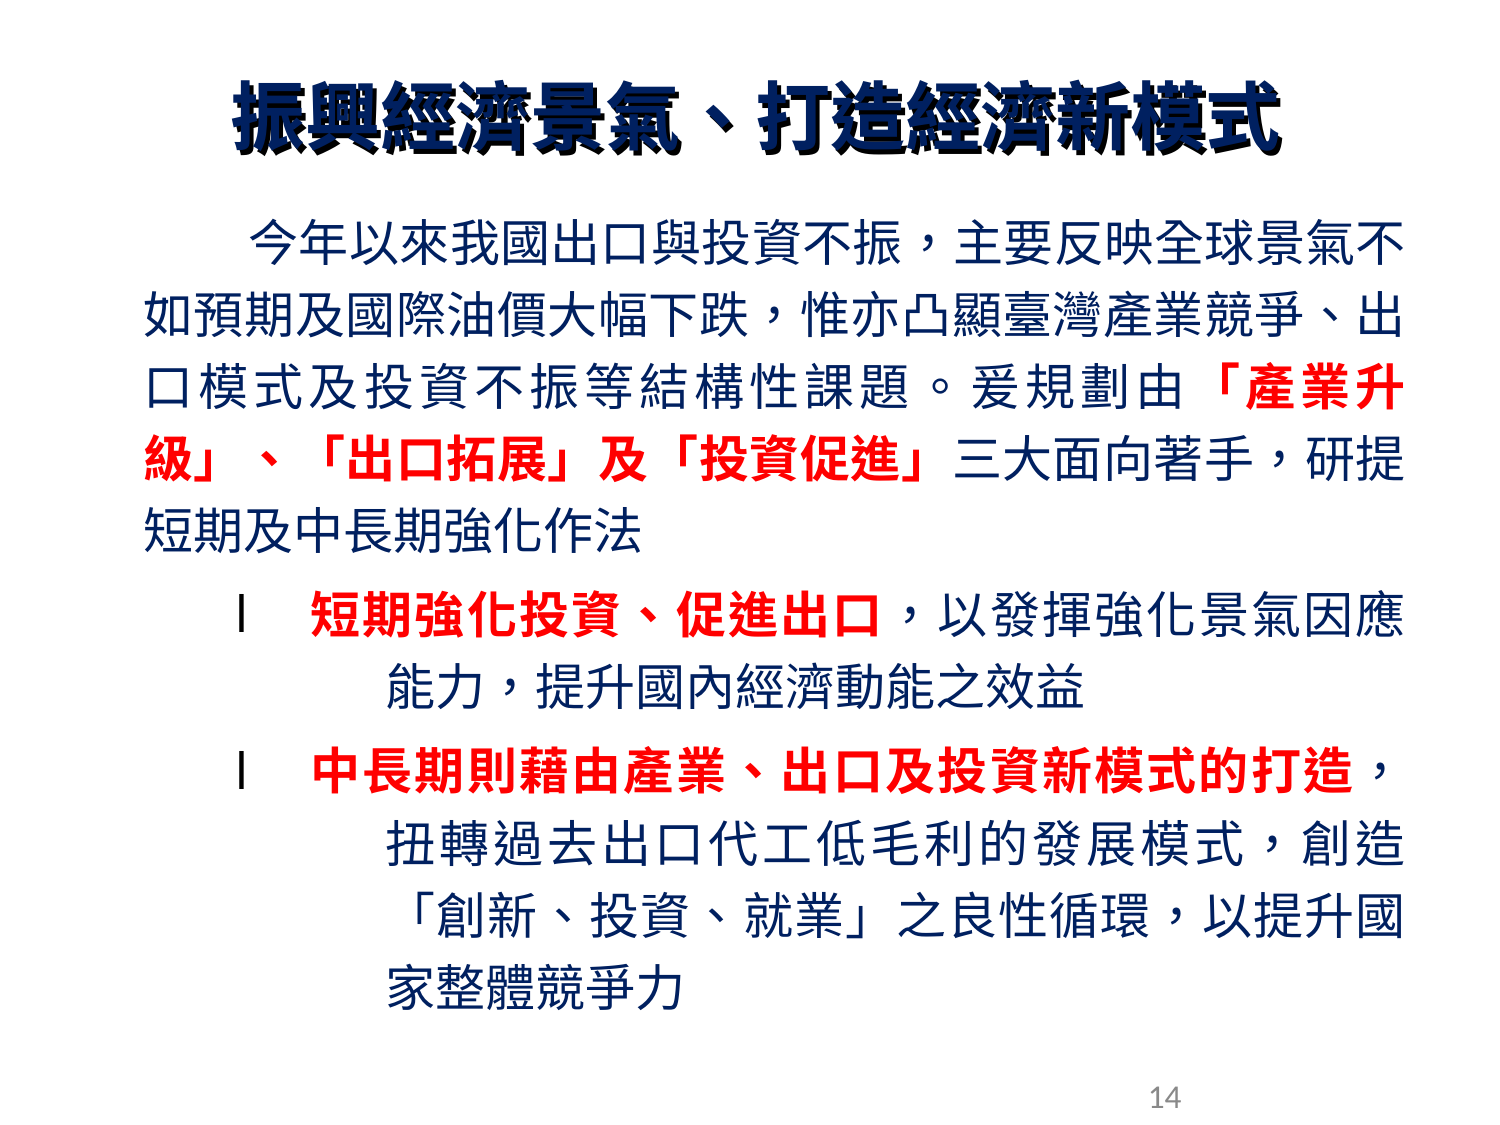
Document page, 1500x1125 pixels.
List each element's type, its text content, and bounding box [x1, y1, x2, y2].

text_box 今年以來我國出口與投資不振，主要反映全球景氣不如預期及國際油價大幅下跌，惟亦凸顯臺灣產業競爭、出口模式及投資不振等結構性課題。爰規劃由「產業升級」、「出口拓展」及「投資促進」三大面向著手，研提短期及中長期強化作法 短期強化投資、促進出口，以發揮強化景氣因應能力，提升國內經濟動能之效益 中長期則藉由產業、出口及投資新模式的打造，扭轉過去出口代工低毛利的發展模式，創造「創新、投資、就業」之良性循環，以提升國家整體競爭力 [70, 192, 1421, 1024]
text_box 振興經濟景氣、打造經濟新模式 [11, 45, 1500, 184]
text_box 14 [1132, 1065, 1483, 1125]
